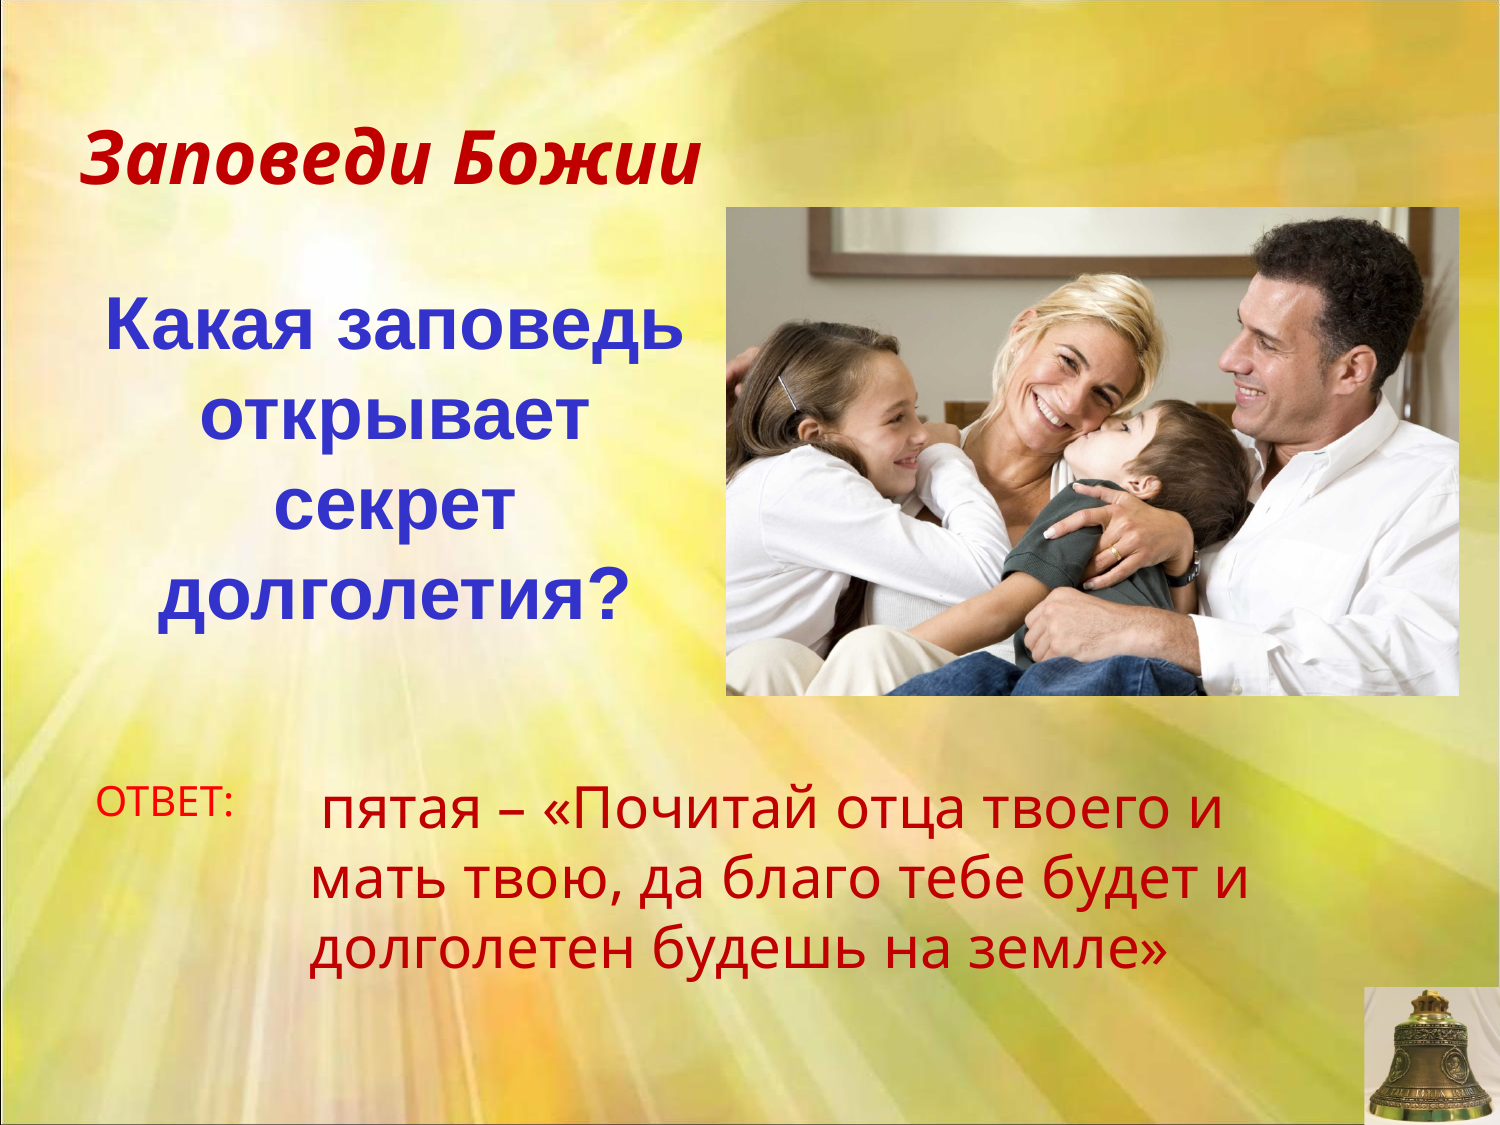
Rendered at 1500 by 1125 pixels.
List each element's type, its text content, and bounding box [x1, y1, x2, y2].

text_box ОТВЕТ: [80, 767, 296, 842]
text_box пятая – «Почитай отца твоего и мать твою, да благо тебе будет и долголетен будешь на земле» [295, 763, 1359, 989]
text_box Какая заповедь открывает секрет долголетия? [76, 267, 715, 642]
picture [0, 0, 1500, 1125]
text_box Заповеди Божии [64, 101, 727, 207]
